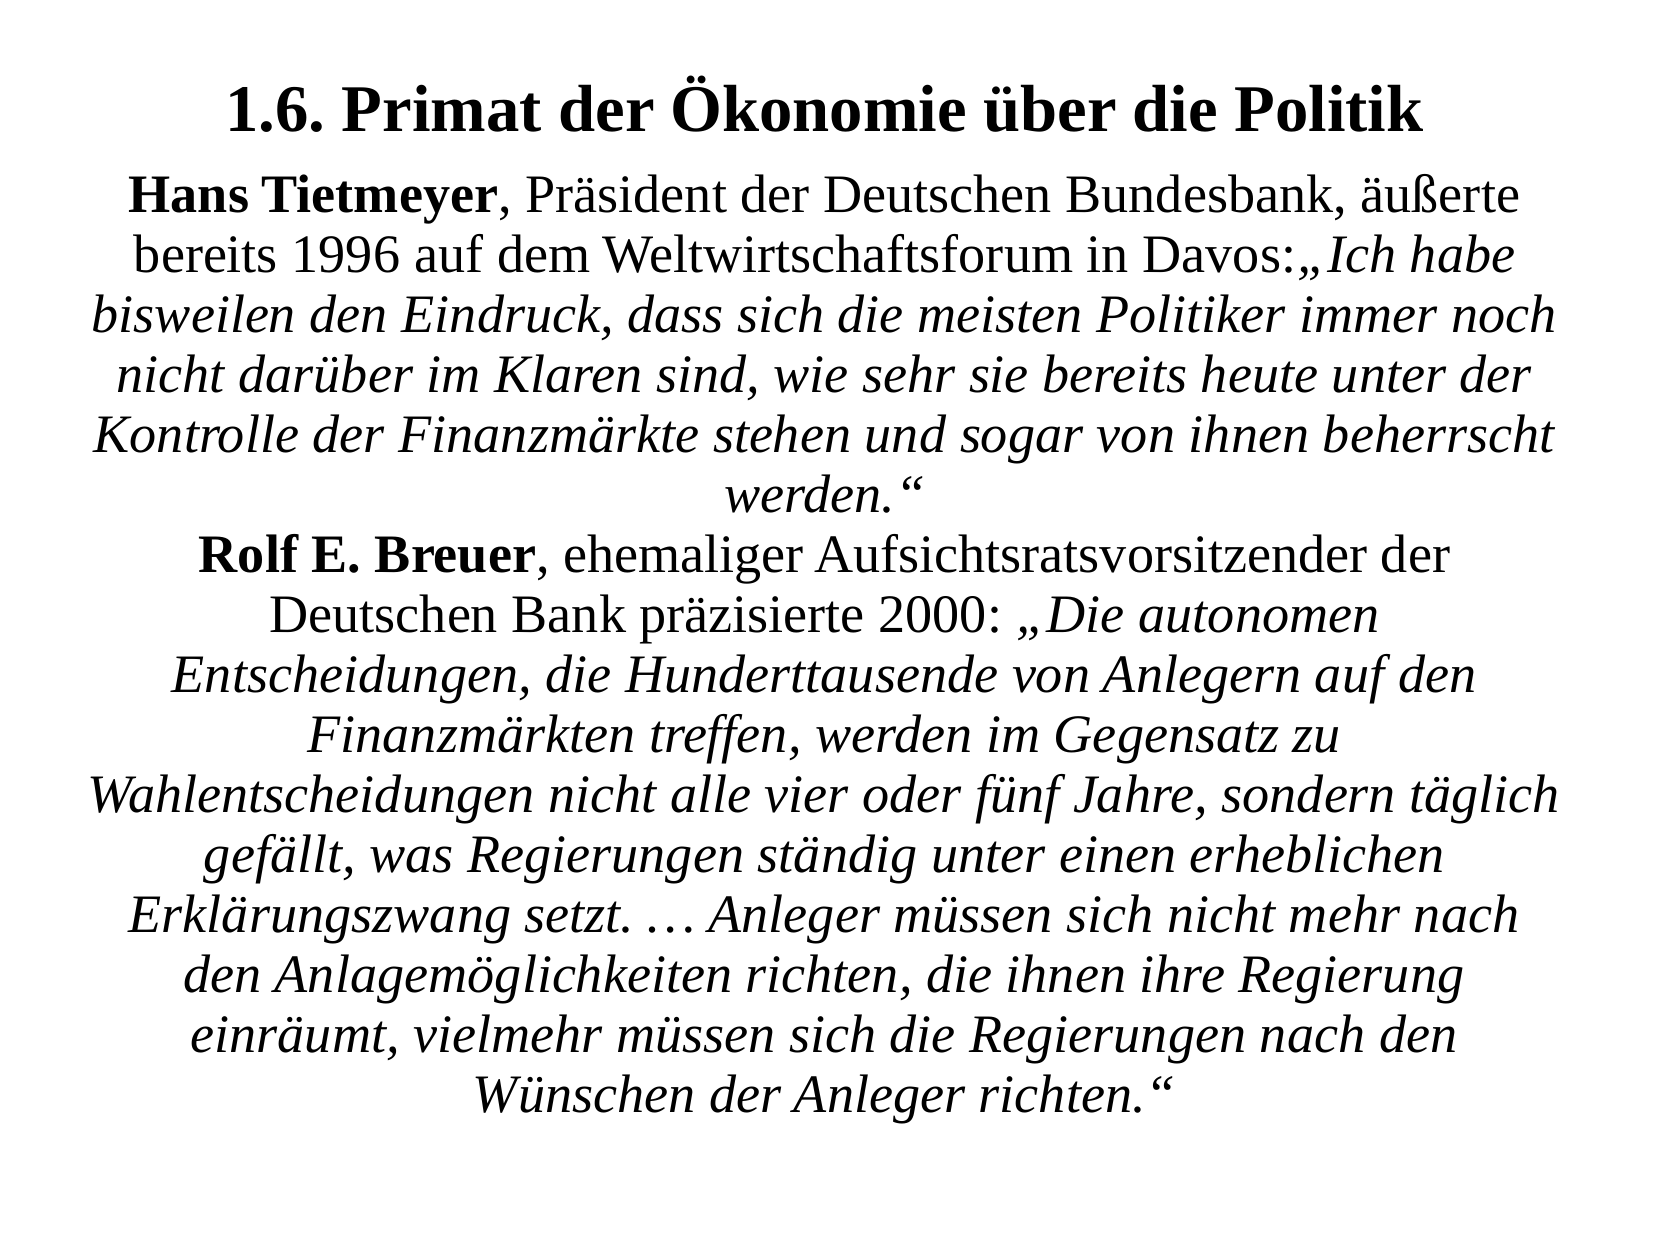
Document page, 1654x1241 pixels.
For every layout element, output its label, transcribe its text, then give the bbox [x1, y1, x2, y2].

text_box 1.6. Primat der Ökonomie über die Politik Hans Tietmeyer, Präsident der Deutschen Bundesbank, äußerte bereits 1996 auf dem Weltwirtschaftsforum in Davos:„Ich habe bisweilen den Eindruck, dass sich die meisten Politiker immer noch nicht darüber im Klaren sind, wie sehr sie bereits heute unter der Kontrolle der Finanzmärkte stehen und sogar von ihnen beherrscht werden.“ Rolf E. Breuer, ehemaliger Aufsichtsratsvorsitzender der Deutschen Bank präzisierte 2000: „Die autonomen Entscheidungen, die Hunderttausende von Anlegern auf den Finanzmärkten treffen, werden im Gegensatz zu Wahlentscheidungen nicht alle vier oder fünf Jahre, sondern täglich gefällt, was Regierungen ständig unter einen erheblichen Erklärungszwang setzt. … Anleger müssen sich nicht mehr nach den Anlagemöglichkeiten richten, die ihnen ihre Regierung einräumt, vielmehr müssen sich die Regierungen nach den Wünschen der Anleger richten.“ [73, 64, 1581, 1132]
